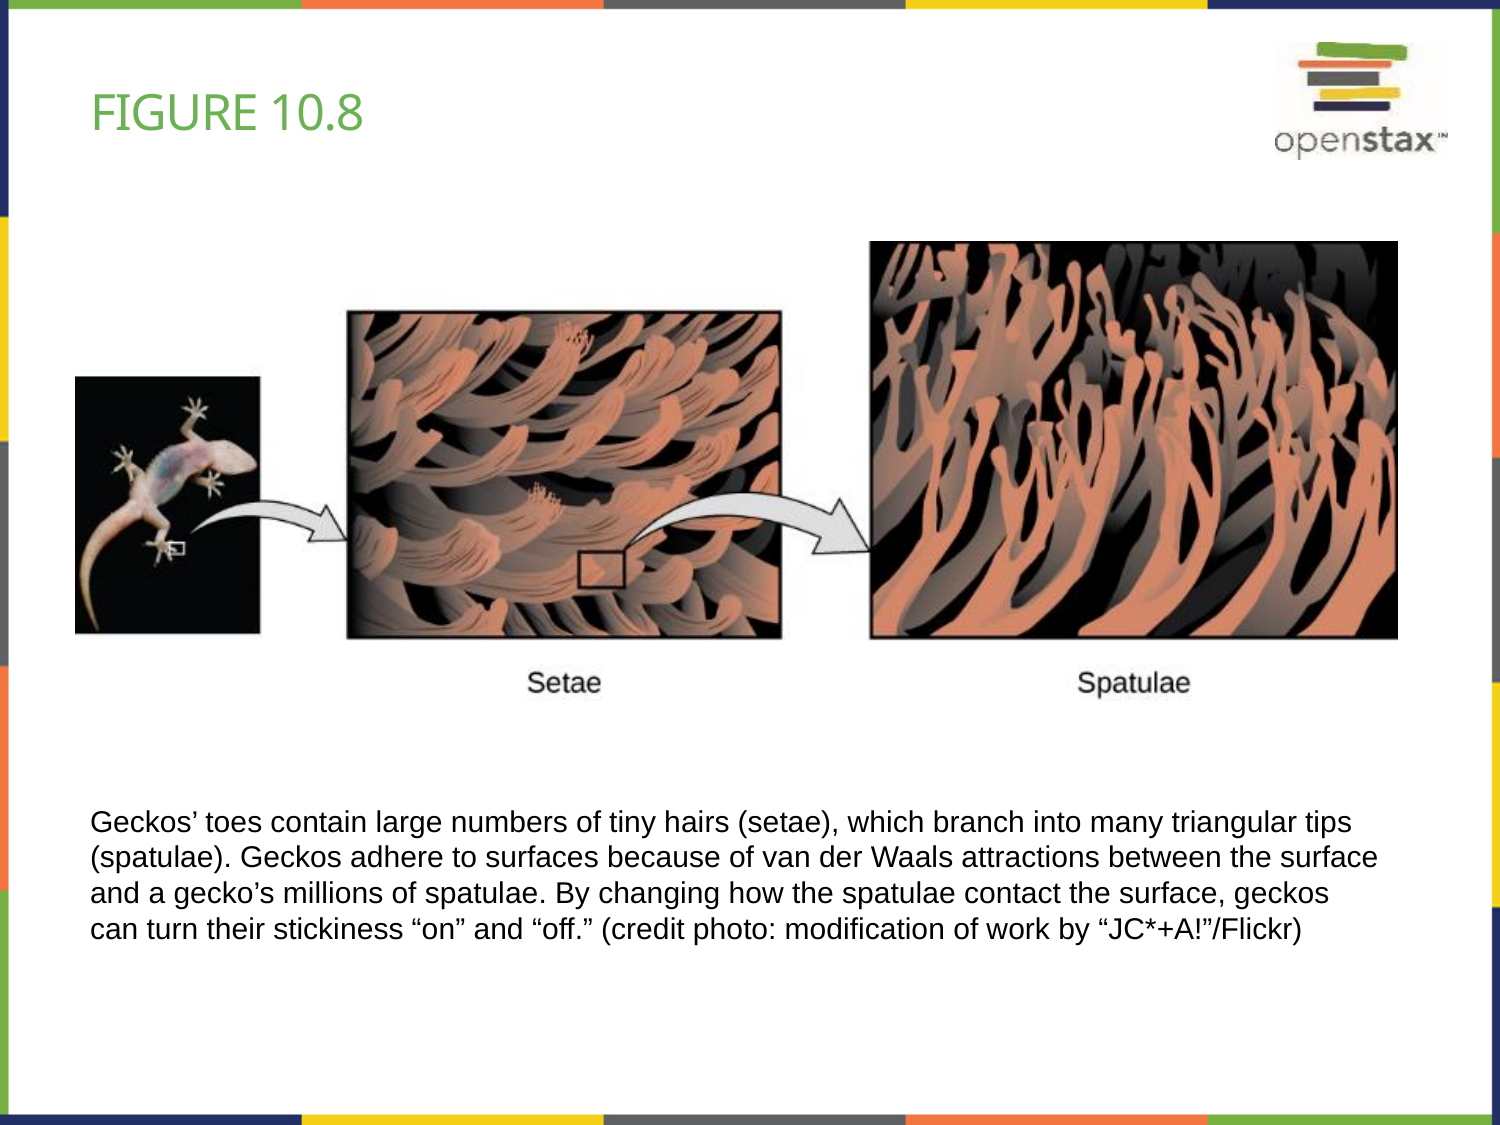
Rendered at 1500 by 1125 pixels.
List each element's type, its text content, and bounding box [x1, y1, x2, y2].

title Figure 10.8 [75, 39, 1398, 148]
list Geckos’ toes contain large numbers of tiny hairs (setae), which branch into many triangular tips (spatulae). Geckos adhere to surfaces because of van der Waals attractions between the surface and a gecko’s millions of spatulae. By changing how the spatulae contact the surface, geckos can turn their stickiness “on” and “off.” (credit photo: modification of work by “JC*+A!”/Flickr) [75, 794, 1398, 986]
picture [0, 0, 1500, 1125]
